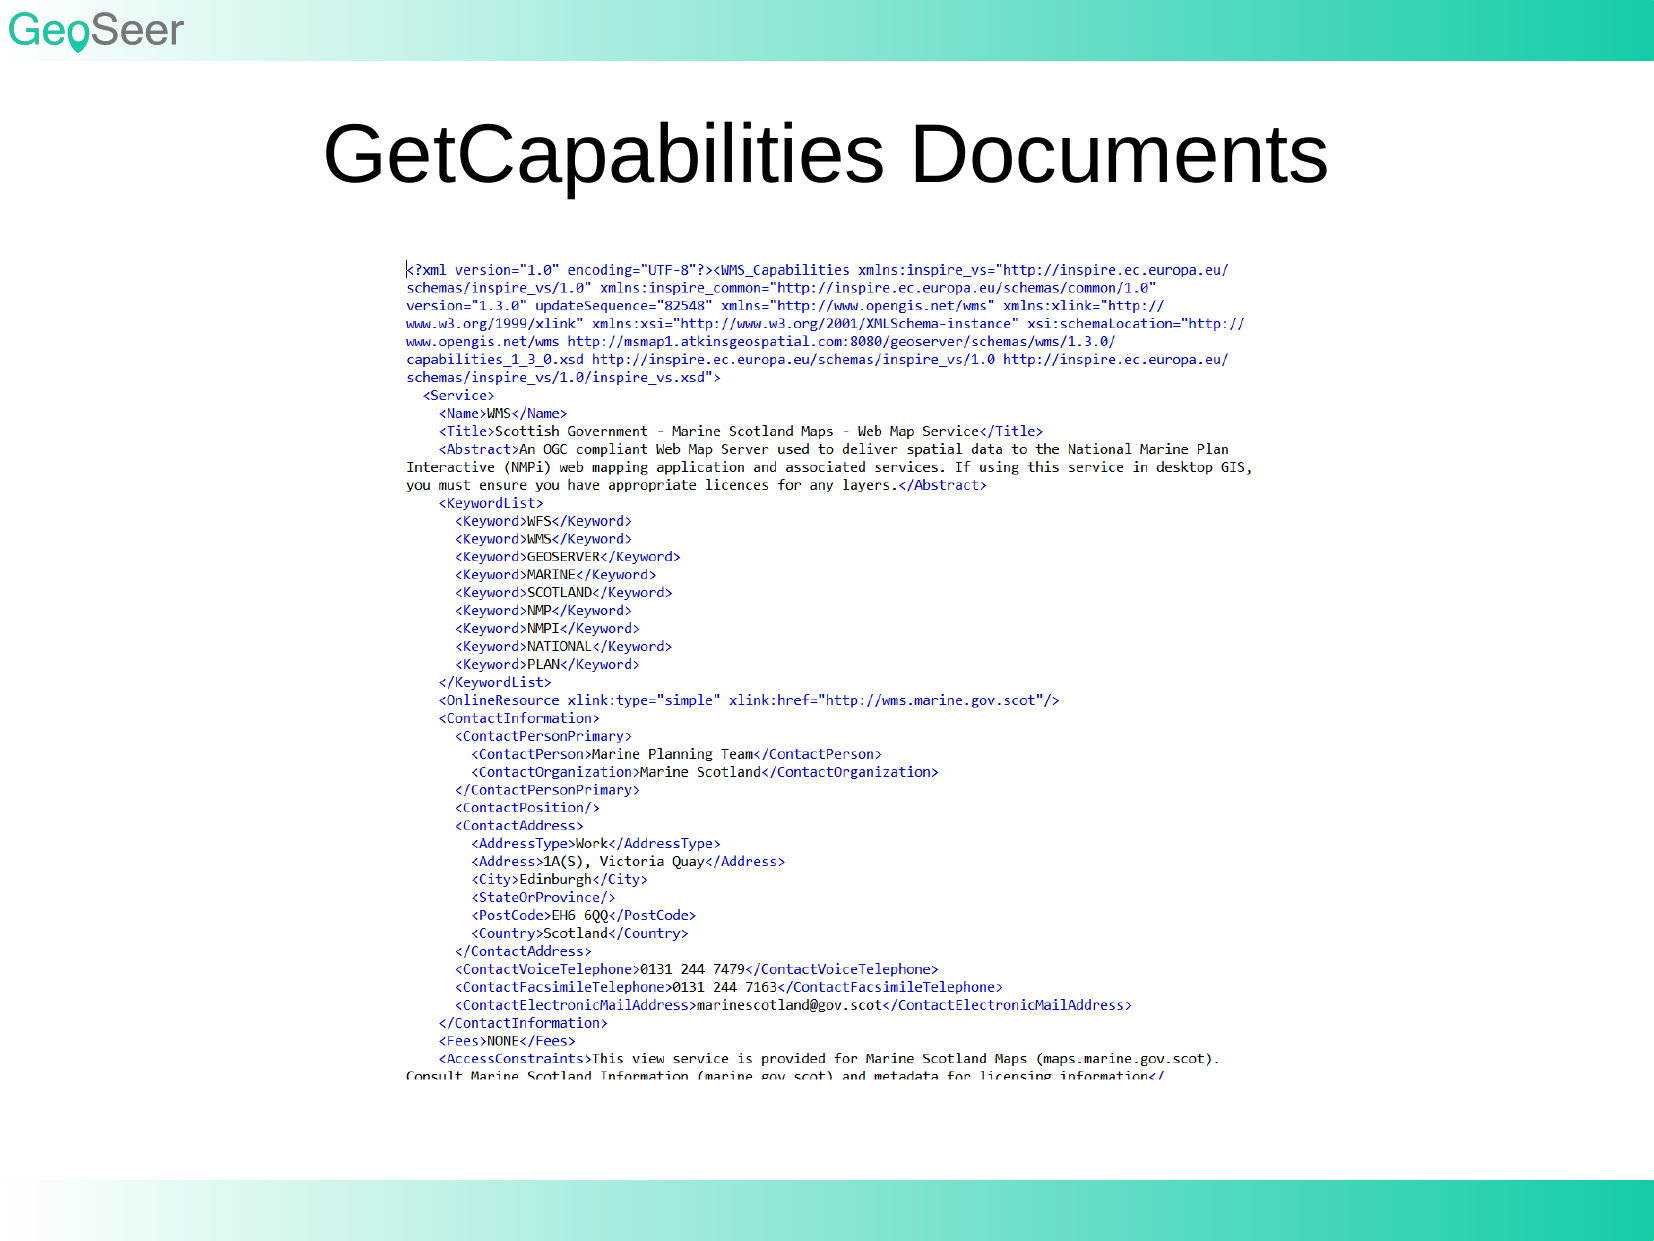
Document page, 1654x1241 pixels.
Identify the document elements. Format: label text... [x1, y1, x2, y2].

title GetCapabilities Documents [82, 96, 1571, 211]
picture [405, 258, 1259, 1081]
picture [7, 10, 186, 55]
